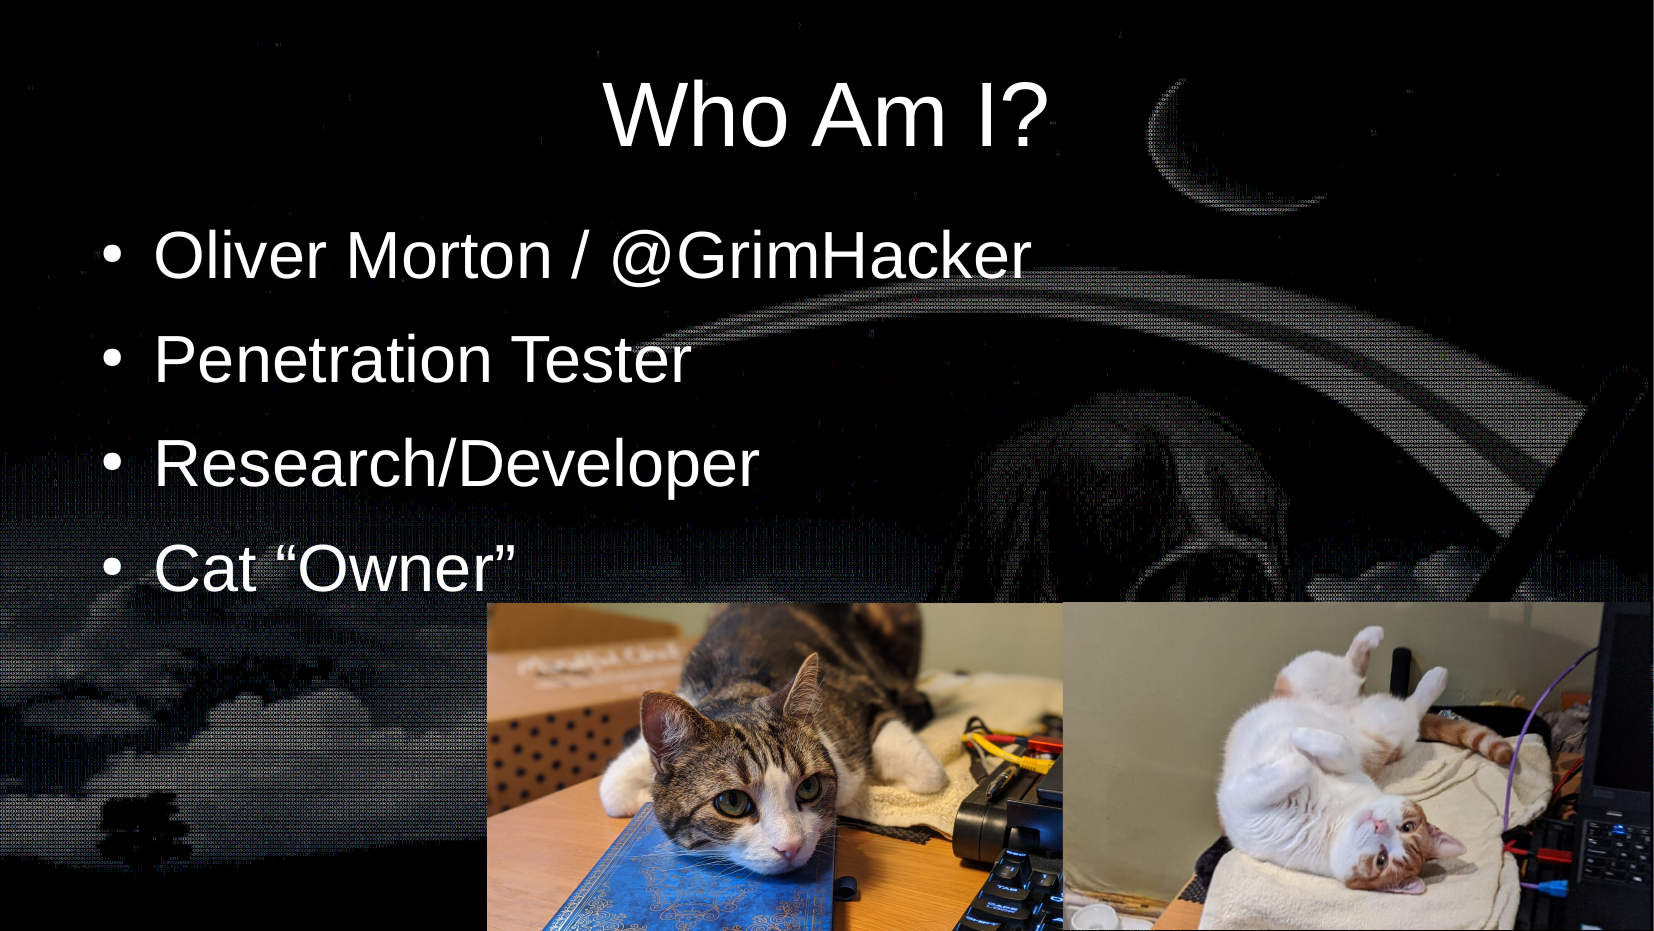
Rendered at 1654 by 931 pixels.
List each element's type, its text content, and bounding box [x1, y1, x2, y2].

list Oliver Morton / @GrimHacker Penetration Tester Research/Developer Cat “Owner” [82, 217, 1571, 758]
picture [0, 0, 1654, 931]
title Who Am I? [82, 37, 1571, 193]
